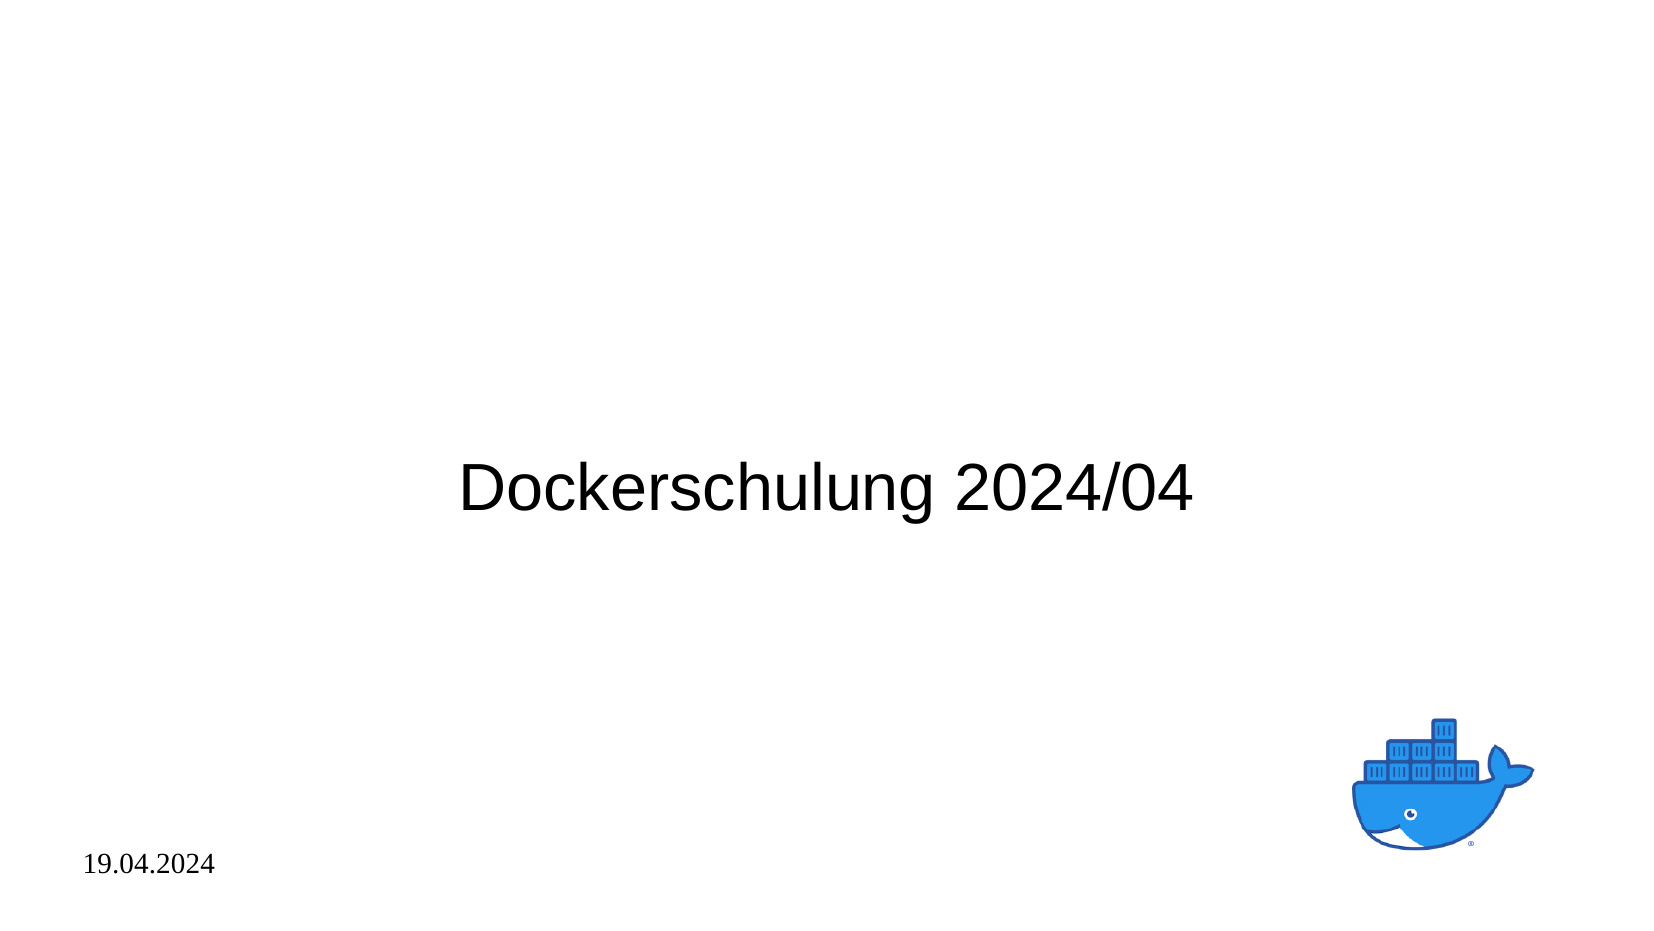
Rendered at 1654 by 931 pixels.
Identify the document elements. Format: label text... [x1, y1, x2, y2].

picture [1305, 758, 1571, 912]
subtitle Dockerschulung 2024/04 [82, 217, 1571, 758]
